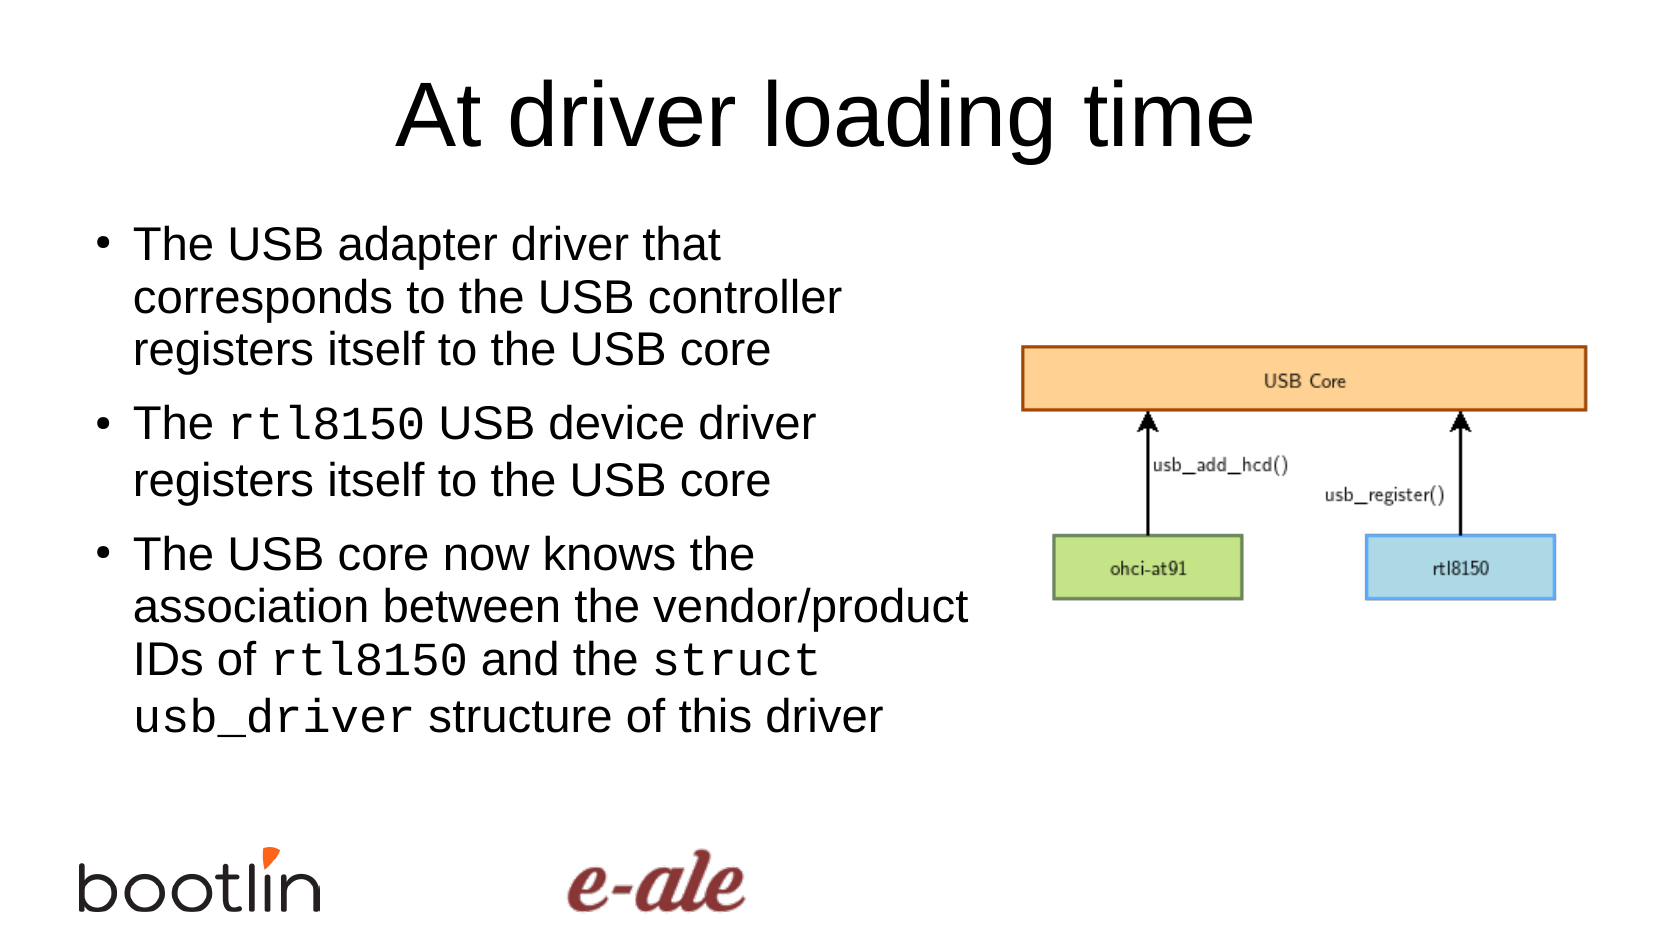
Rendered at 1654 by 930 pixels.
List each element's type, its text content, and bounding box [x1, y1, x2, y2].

picture [565, 847, 749, 915]
picture [79, 847, 320, 912]
picture [1020, 344, 1589, 602]
list The USB adapter driver that corresponds to the USB controller registers itself to the USB core The rtl8150 USB device driver registers itself to the USB core The USB core now knows the association between the vendor/product IDs of rtl8150 and the struct usb_driver structure of this driver [82, 217, 991, 757]
title At driver loading time [82, 37, 1571, 193]
